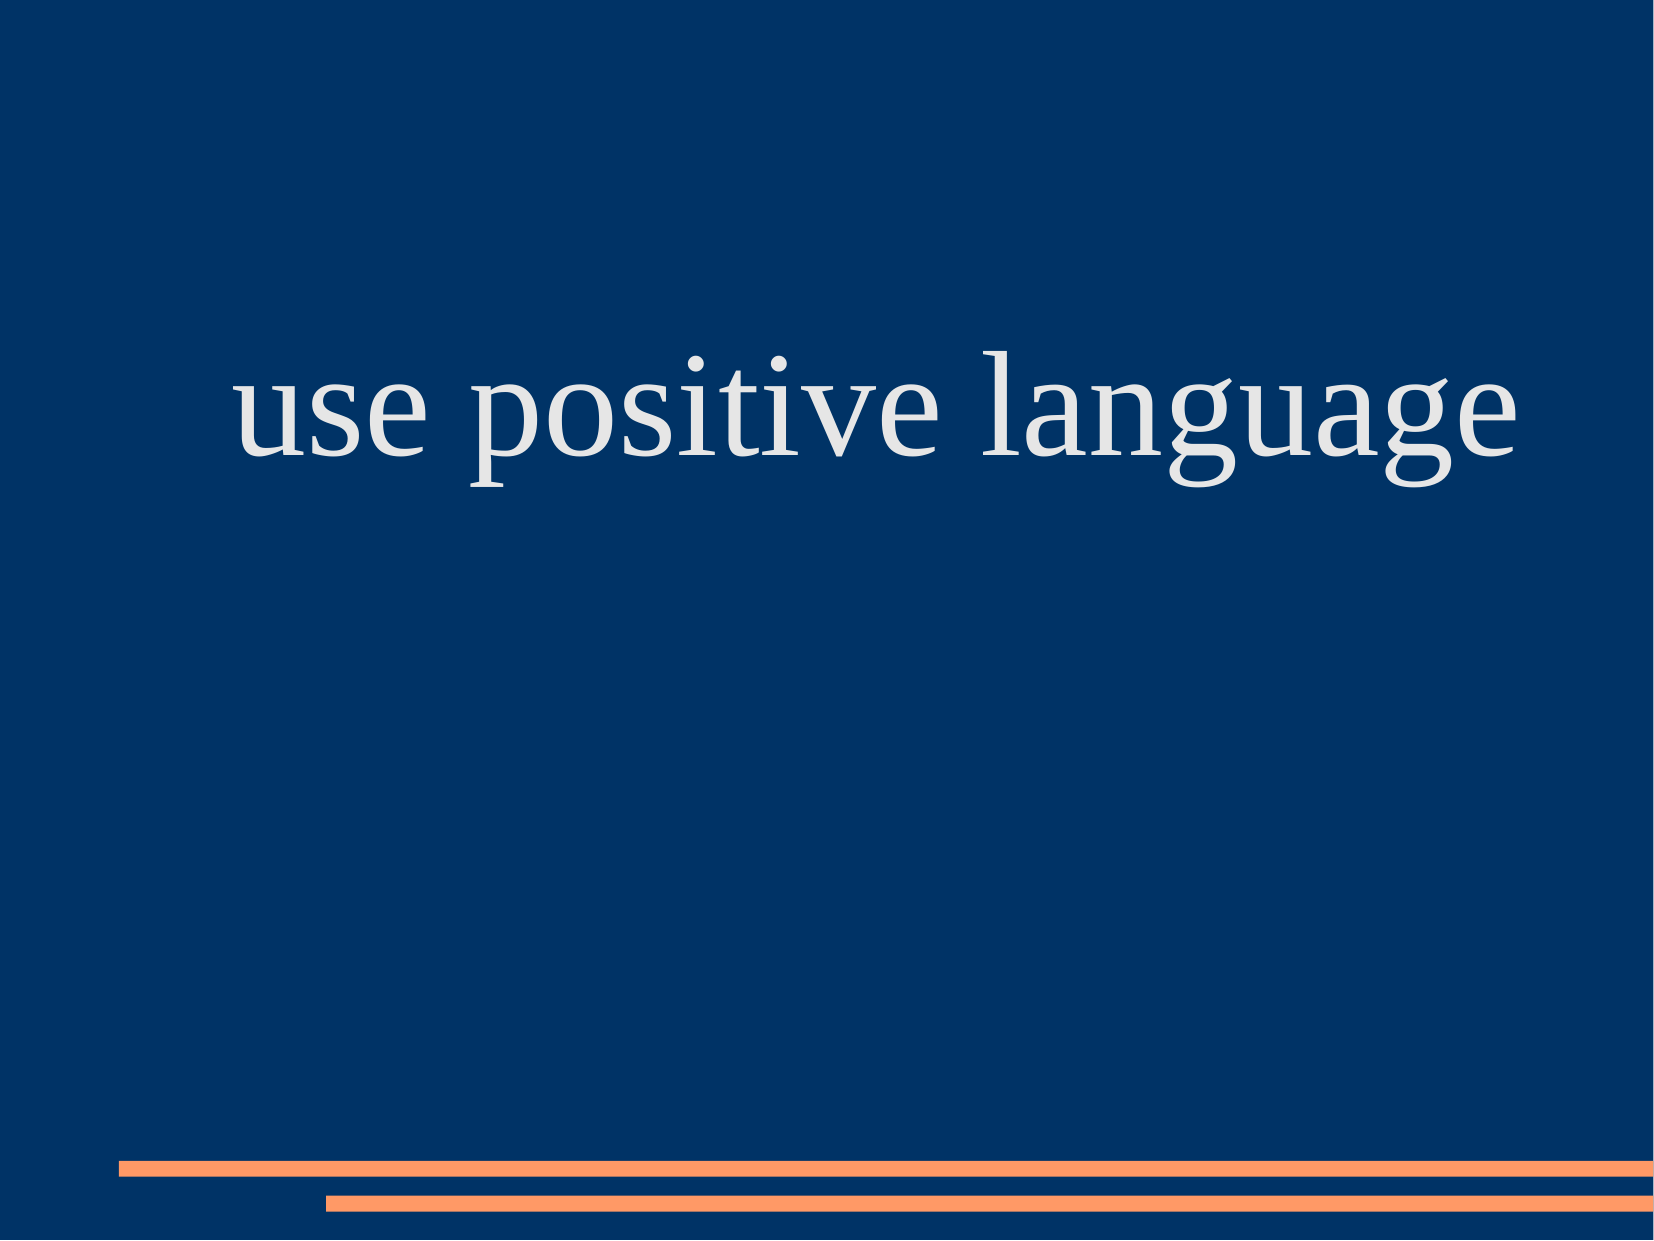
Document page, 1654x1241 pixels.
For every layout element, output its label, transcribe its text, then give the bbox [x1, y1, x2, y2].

list use positive language [121, 322, 1561, 1132]
